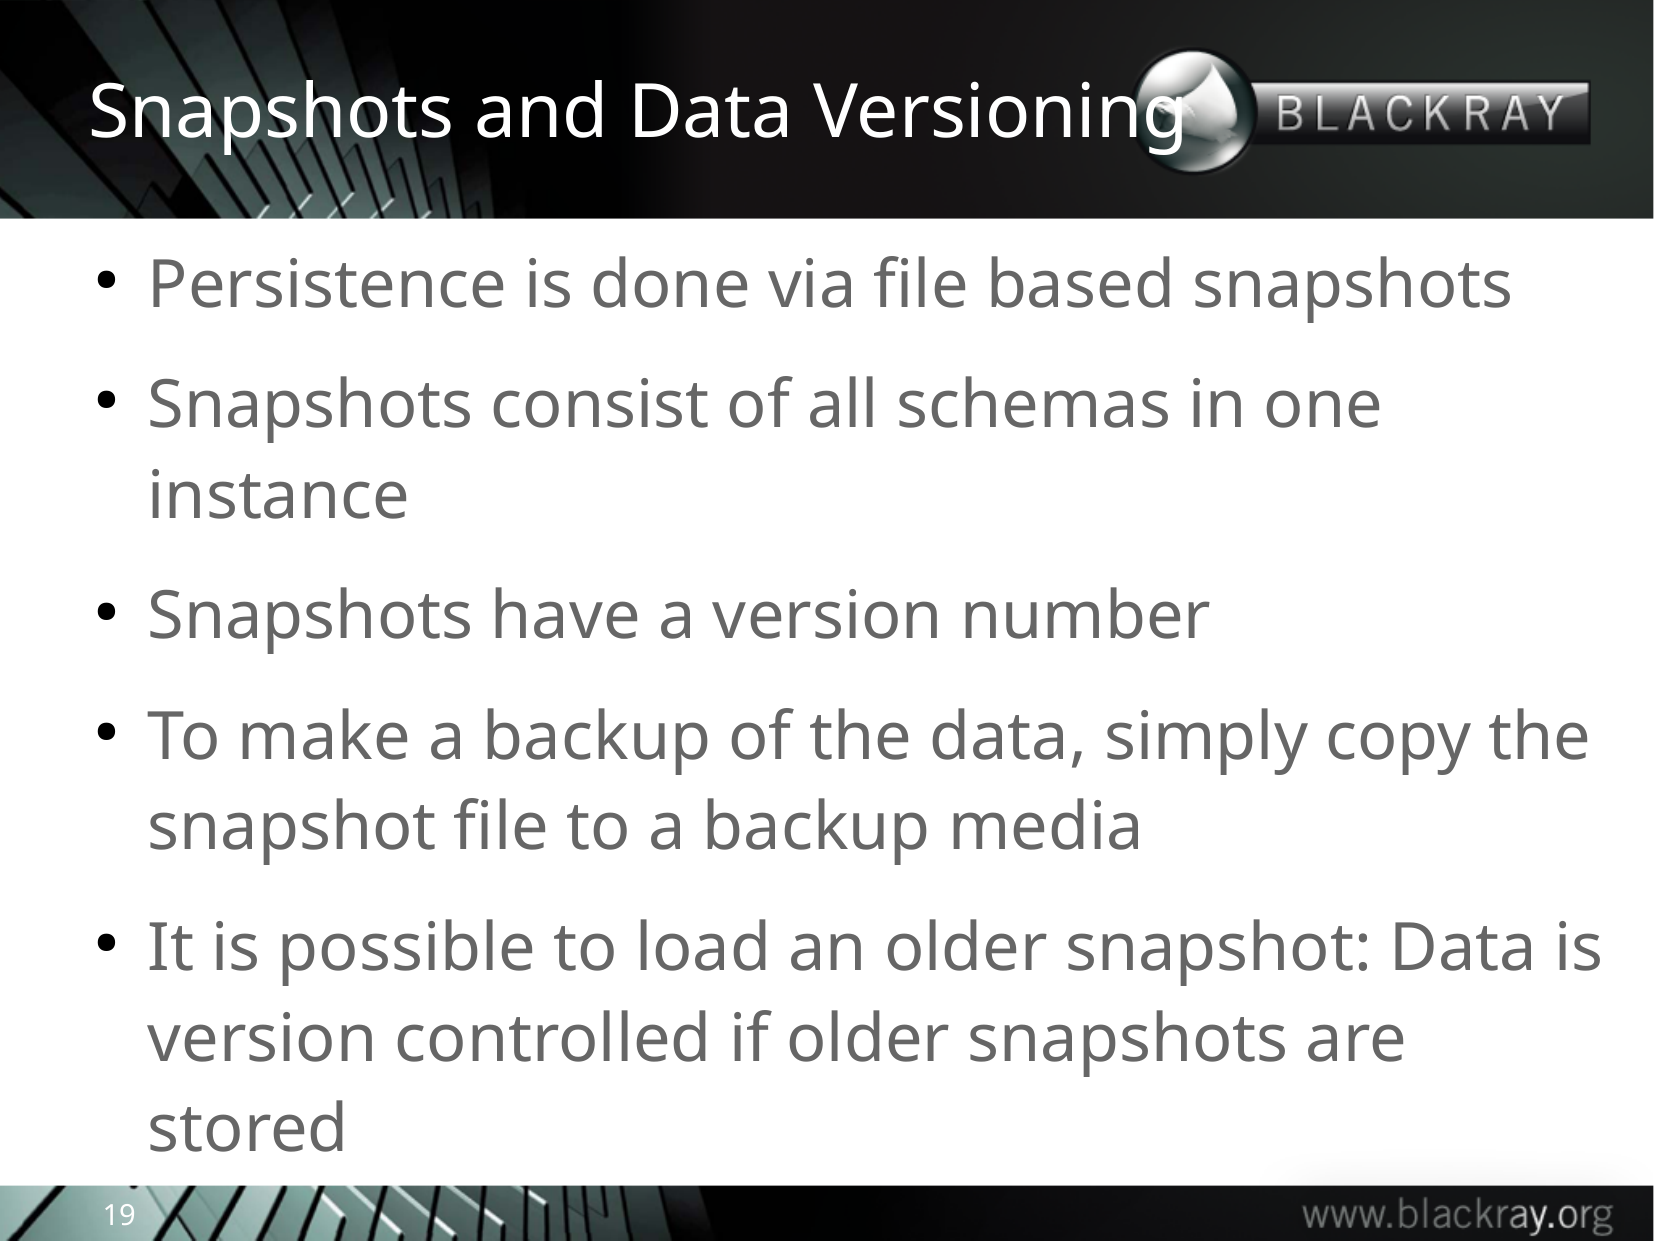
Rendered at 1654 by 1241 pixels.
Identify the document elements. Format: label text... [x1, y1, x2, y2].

title Snapshots and Data Versioning [88, 46, 1577, 170]
list Persistence is done via file based snapshots Snapshots consist of all schemas in one instance Snapshots have a version number To make a backup of the data, simply copy the snapshot file to a backup media It is possible to load an older snapshot: Data is version controlled if older snapshots are stored [76, 236, 1625, 1137]
picture [0, 0, 1654, 1241]
